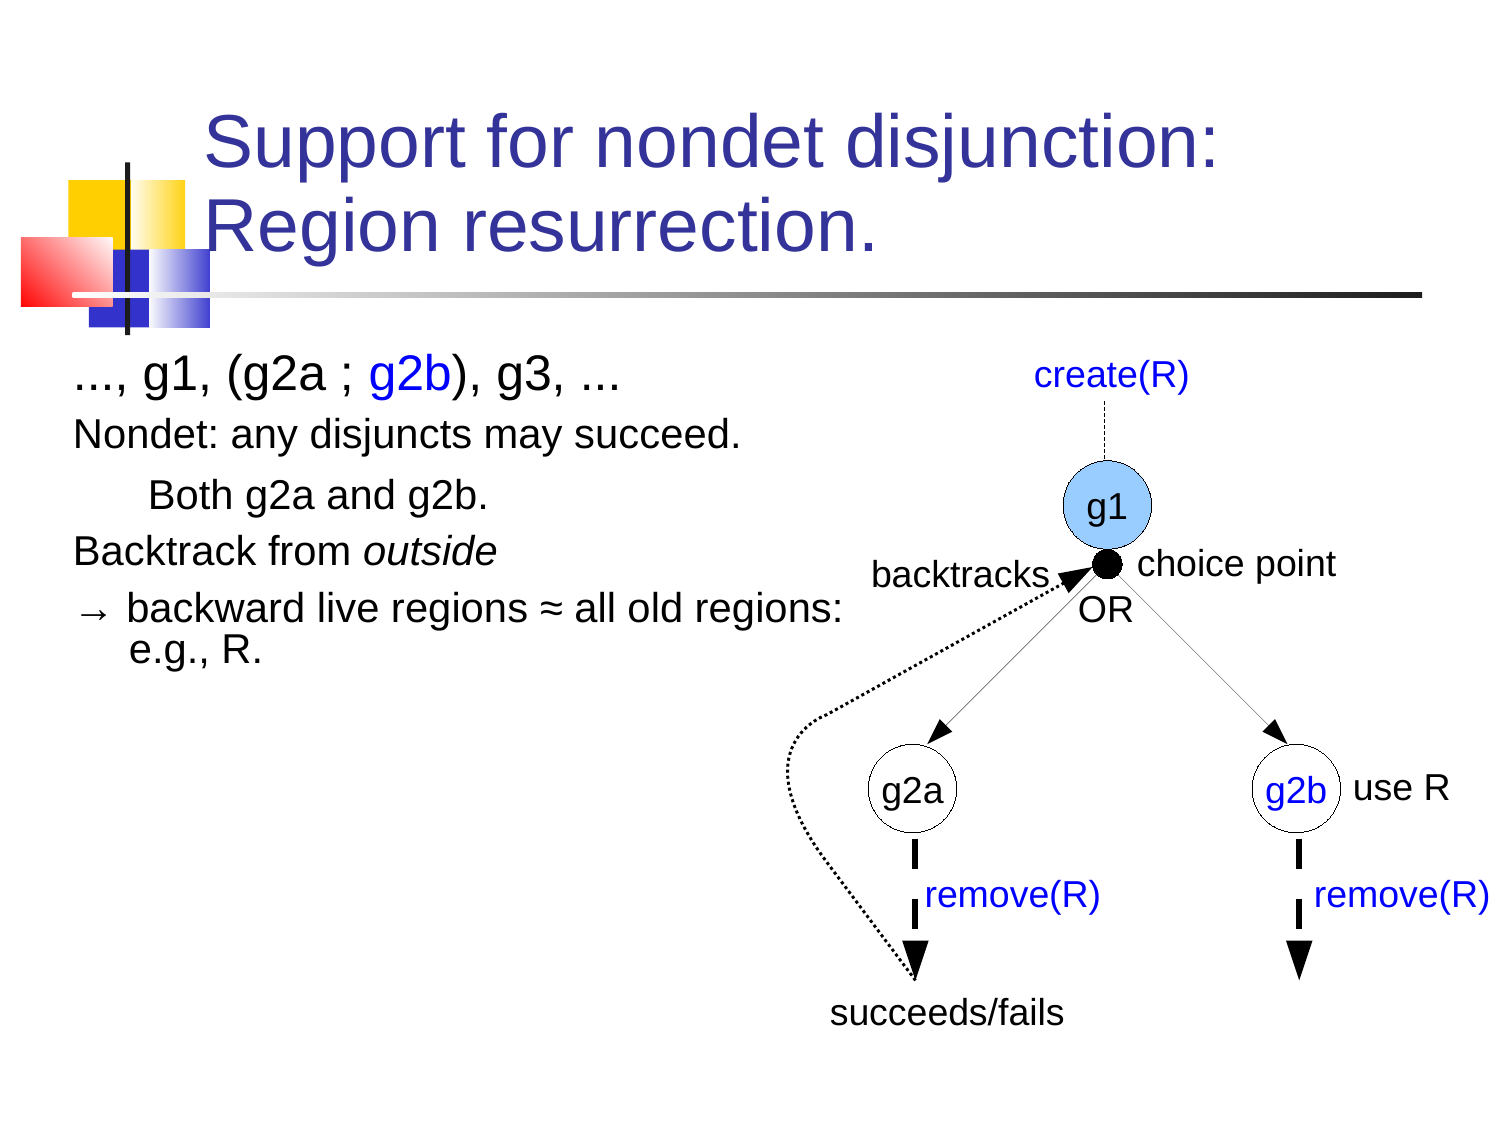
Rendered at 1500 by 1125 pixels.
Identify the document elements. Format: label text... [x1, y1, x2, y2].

list ..., g1, (g2a ; g2b), g3, ... Nondet: any disjuncts may succeed. Both g2a and g2b. Backtrack from outside → backward live regions ≈ all old regions: e.g., R. [58, 342, 892, 1042]
text_box backtracks [856, 542, 1066, 603]
text_box OR [1063, 578, 1149, 638]
text_box [1092, 549, 1122, 579]
text_box g1 [1063, 460, 1152, 549]
text_box choice point [1122, 531, 1352, 592]
text_box create(R) [1019, 342, 1205, 403]
text_box use R [1338, 755, 1466, 816]
text_box g2a [868, 744, 957, 833]
text_box remove(R) [1299, 862, 1500, 923]
text_box g2b [1252, 744, 1338, 833]
title Support for nondet disjunction: Region resurrection. [188, 35, 1468, 276]
text_box remove(R) [909, 862, 1117, 923]
text_box succeeds/fails [815, 980, 1080, 1041]
